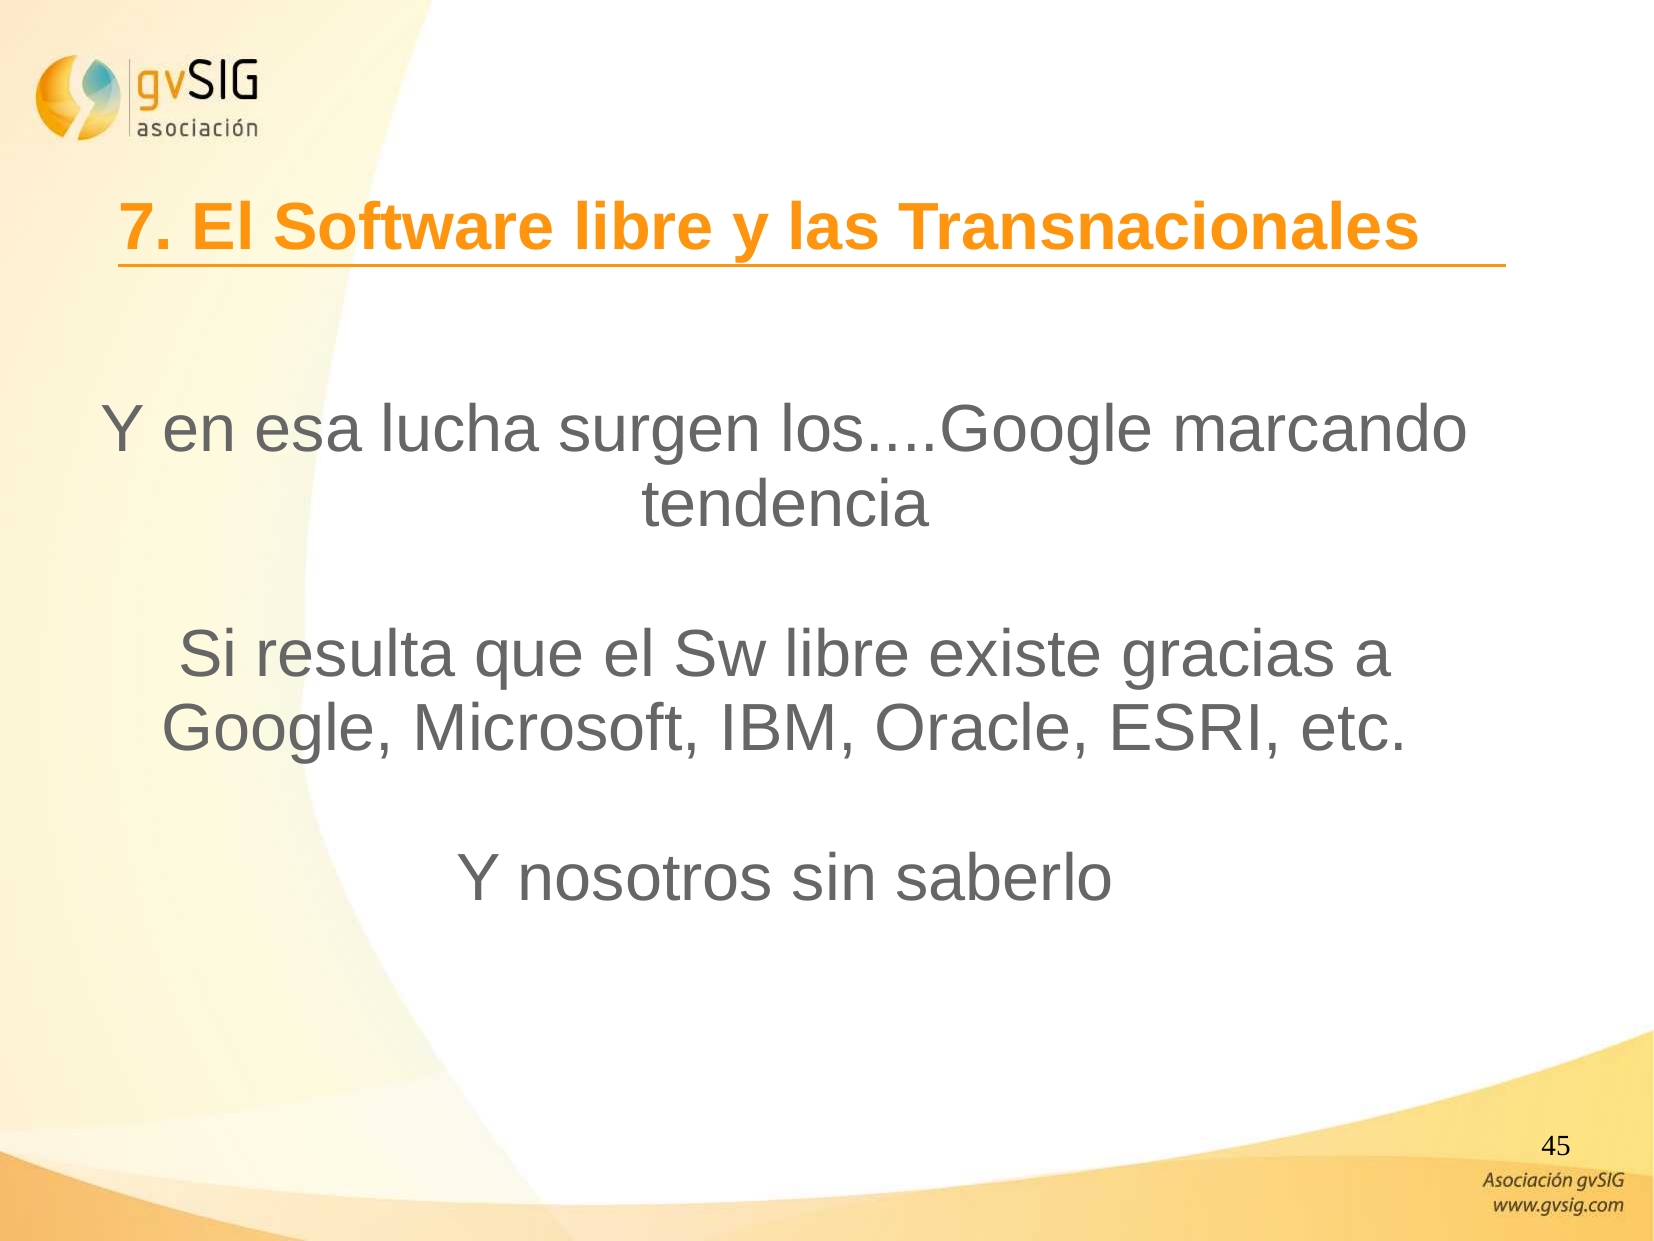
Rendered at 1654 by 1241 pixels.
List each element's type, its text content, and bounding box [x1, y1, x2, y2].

picture [0, 0, 1654, 1241]
title 7. El Software libre y las Transnacionales [118, 177, 1607, 276]
text_box Y en esa lucha surgen los....Google marcando tendencia Si resulta que el Sw libre existe gracias a Google, Microsoft, IBM, Oracle, ESRI, etc. Y nosotros sin saberlo [76, 383, 1495, 1093]
